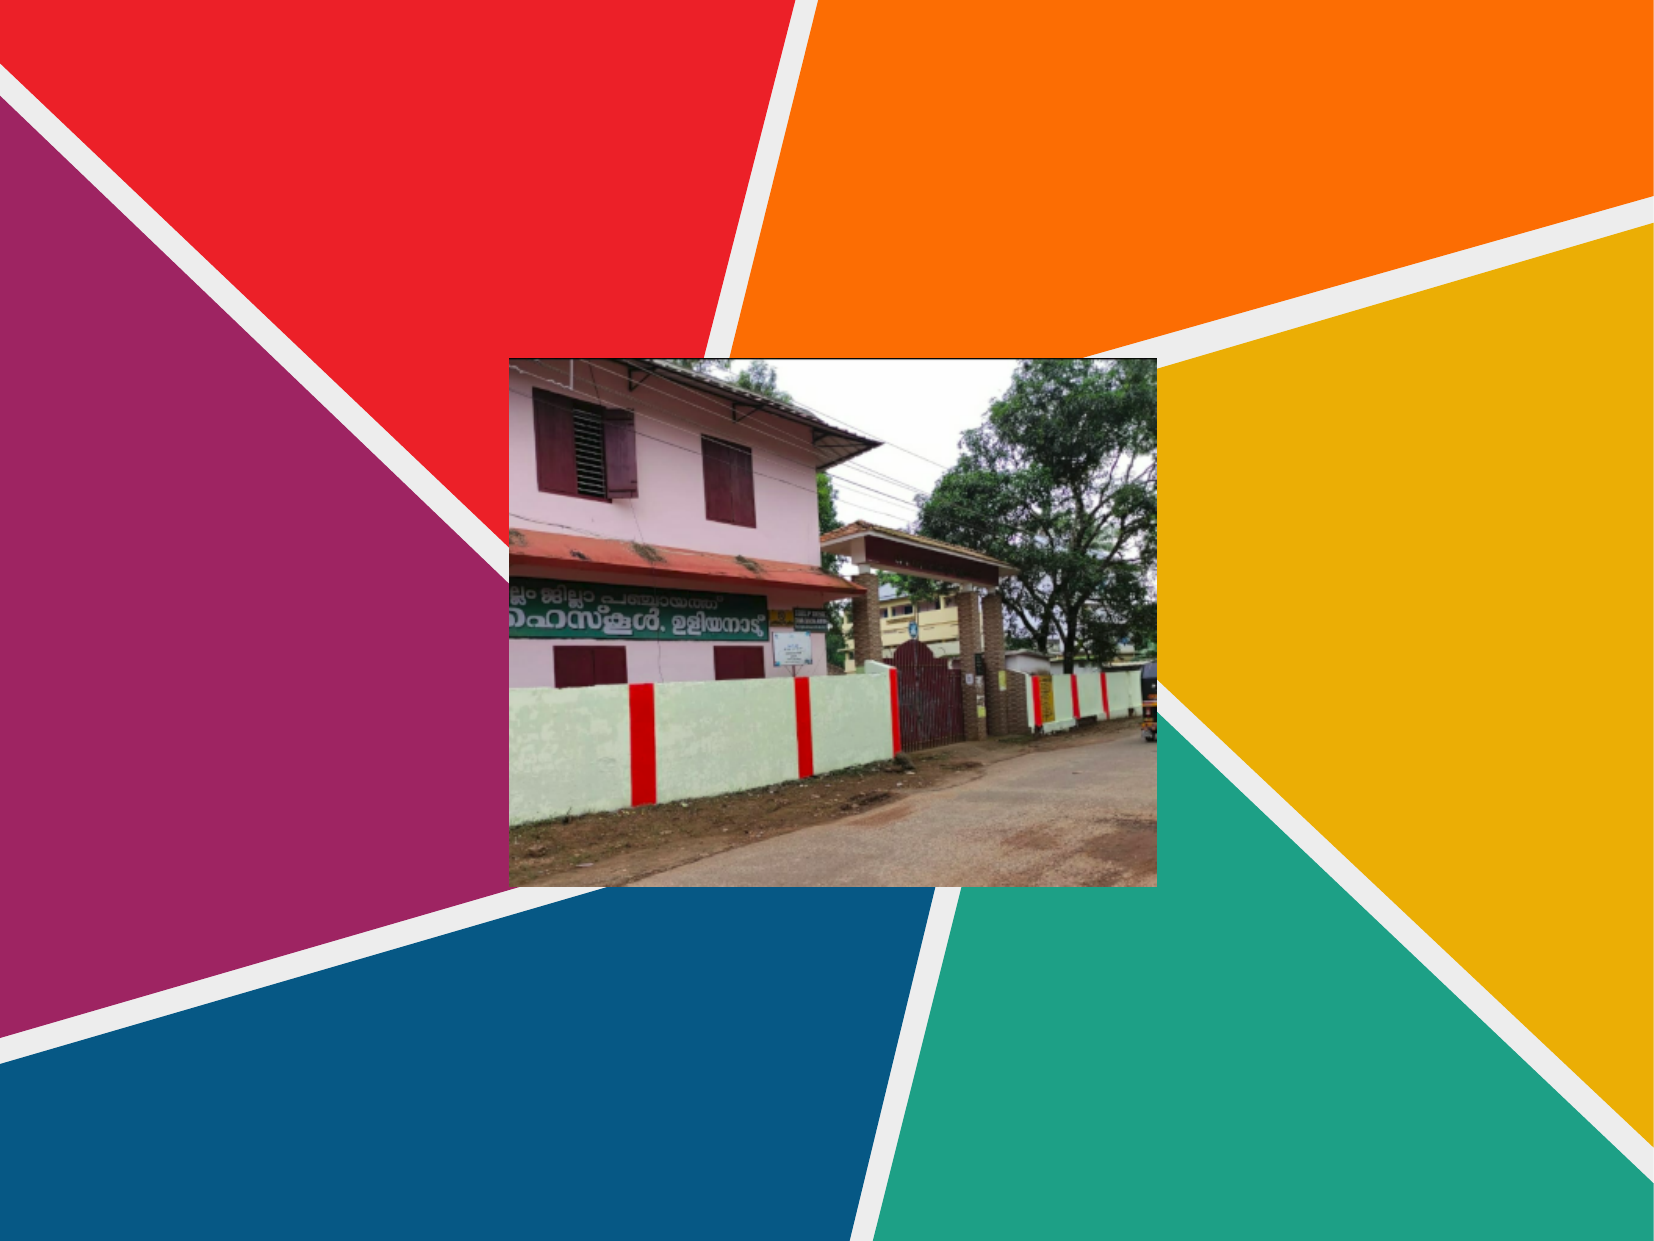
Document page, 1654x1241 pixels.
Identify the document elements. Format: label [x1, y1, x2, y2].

picture [509, 358, 1157, 887]
